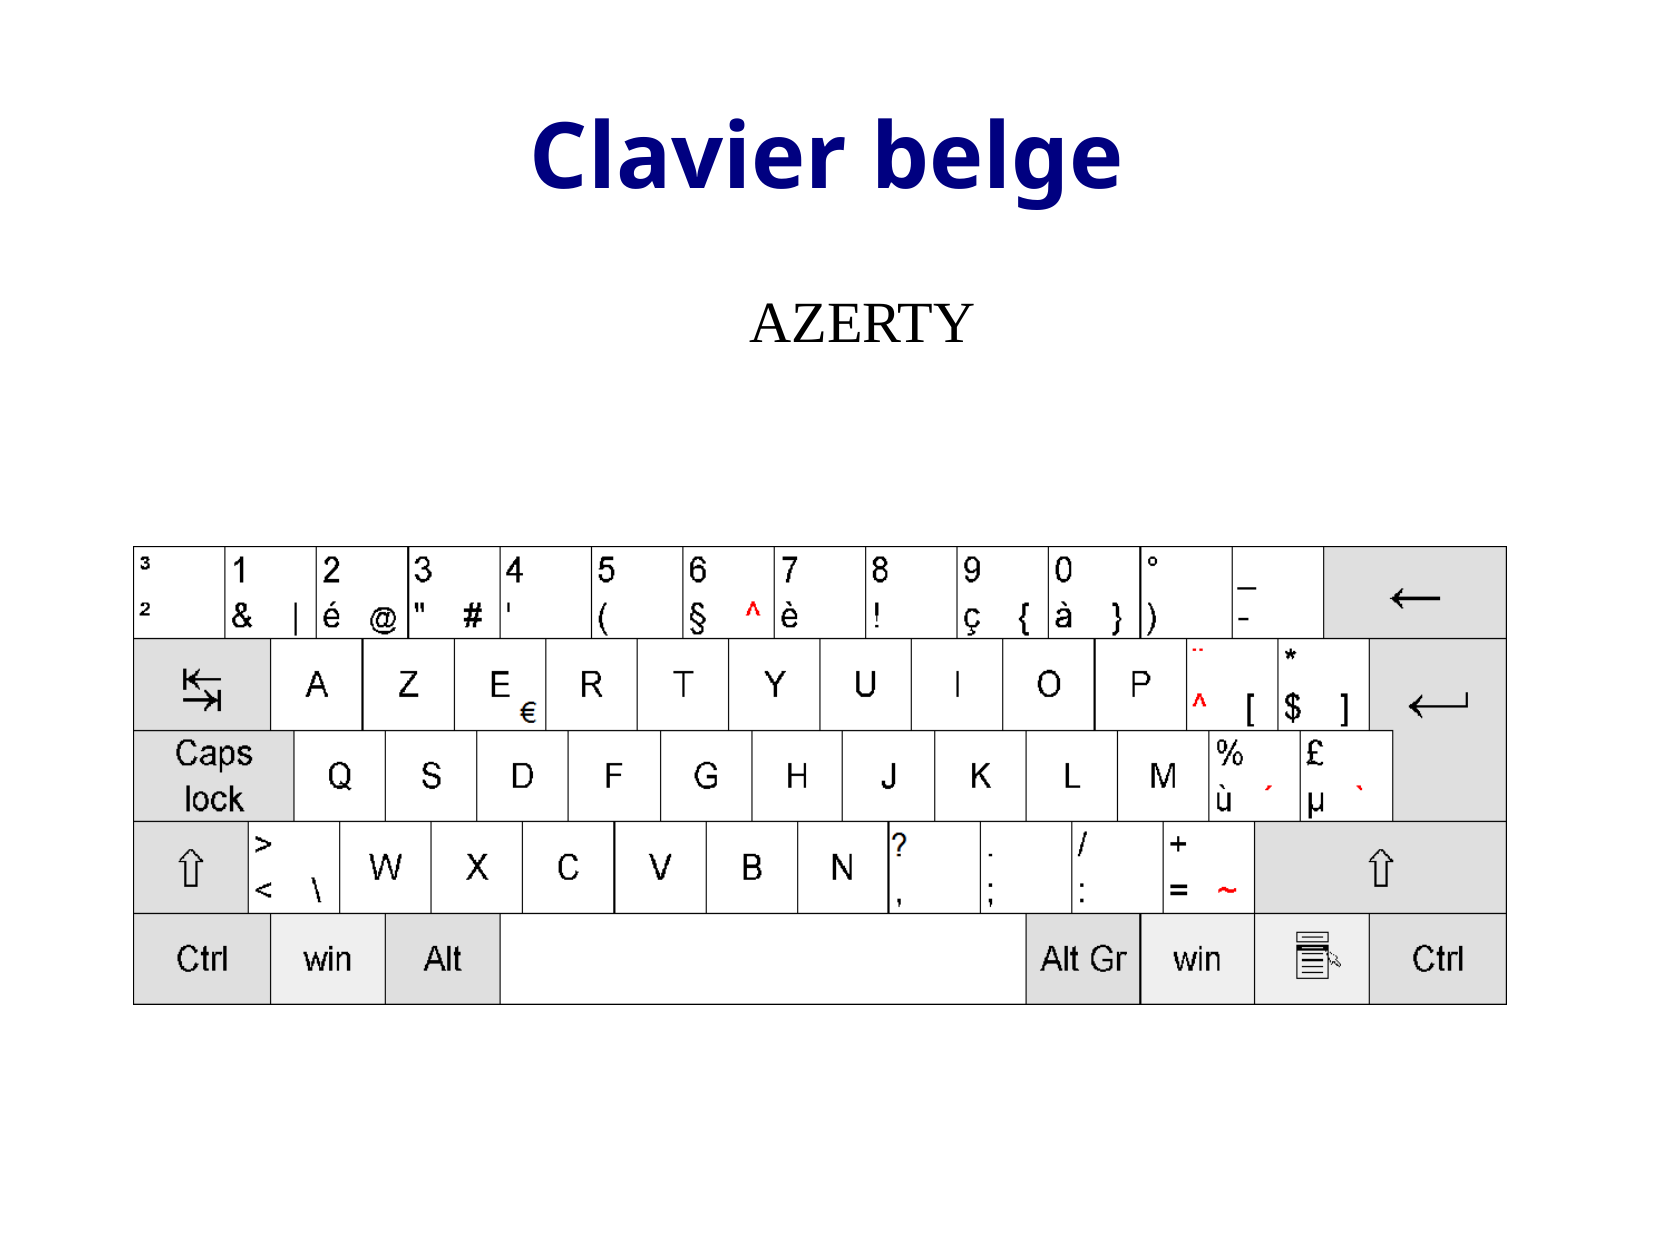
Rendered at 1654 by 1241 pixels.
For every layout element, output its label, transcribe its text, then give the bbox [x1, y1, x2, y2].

picture [133, 546, 1507, 1005]
list AZERTY [82, 290, 1572, 414]
title Clavier belge [82, 49, 1571, 257]
